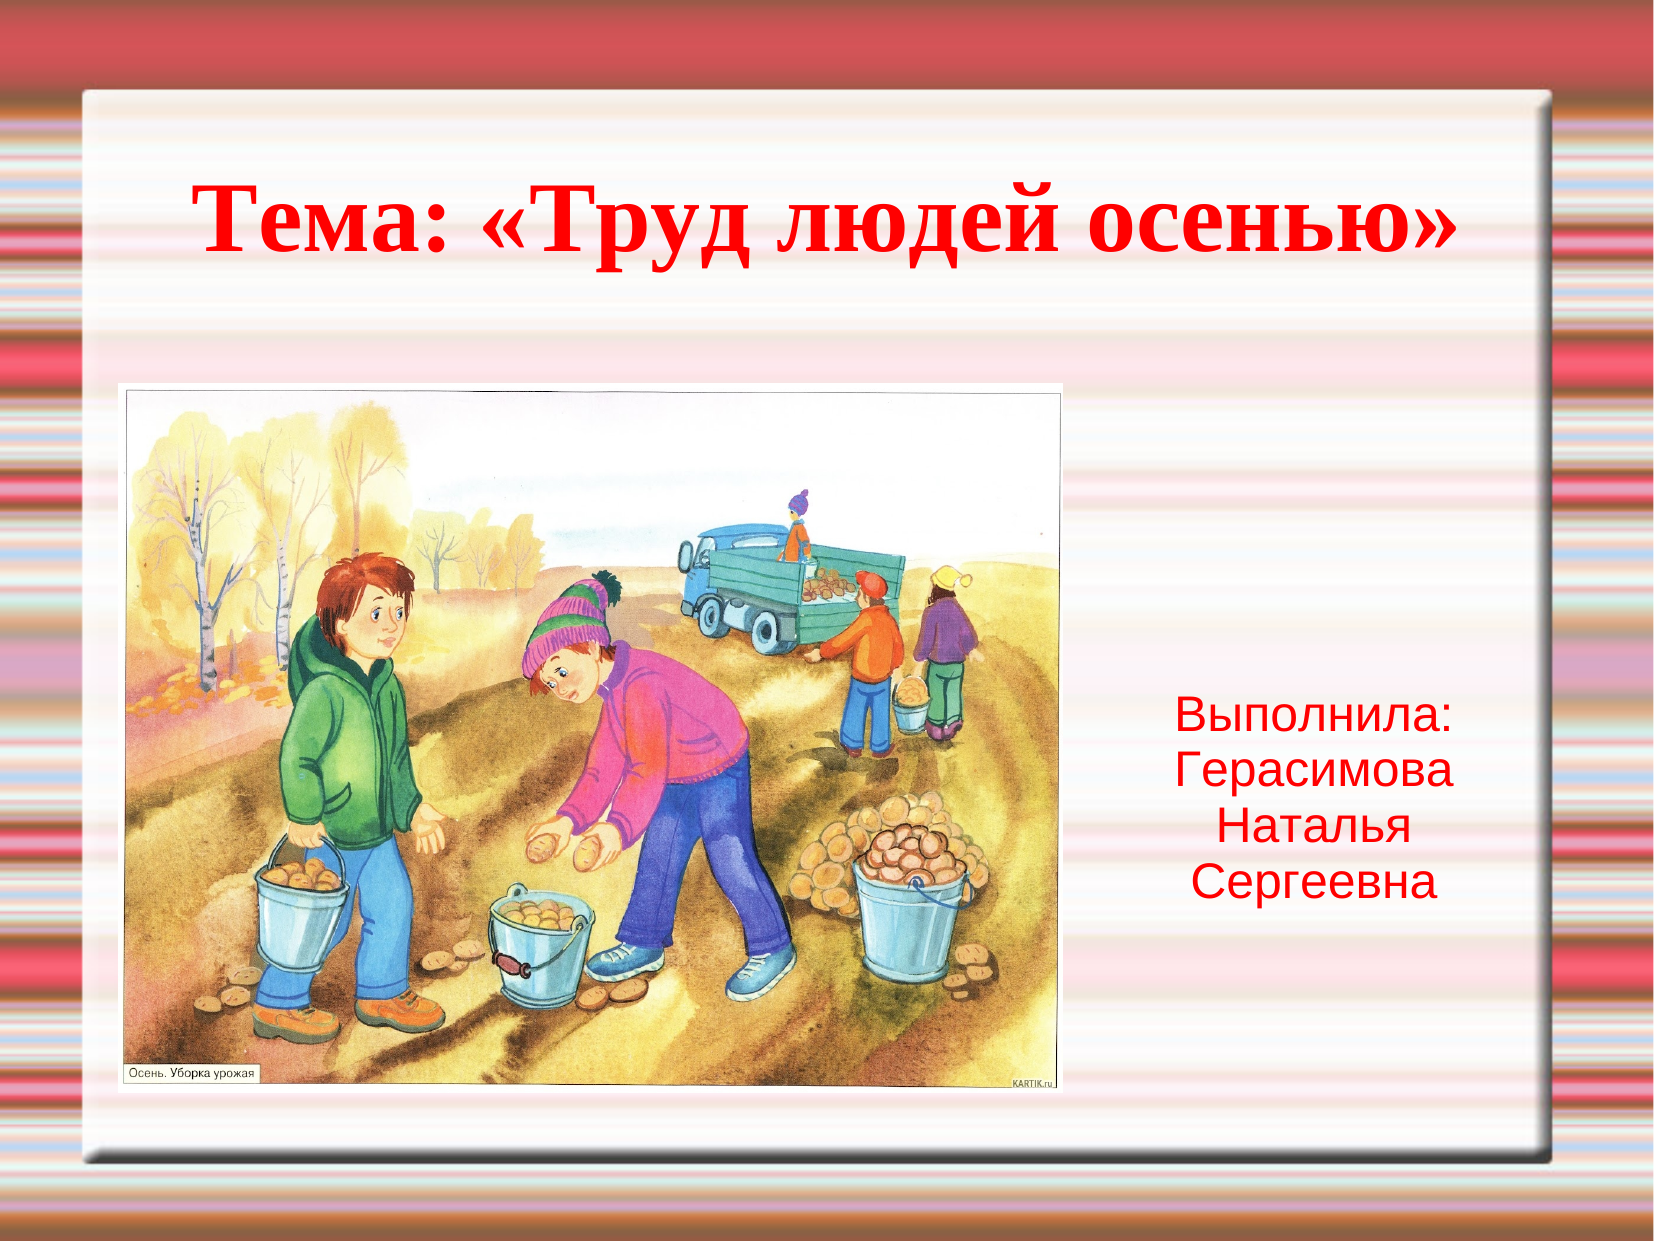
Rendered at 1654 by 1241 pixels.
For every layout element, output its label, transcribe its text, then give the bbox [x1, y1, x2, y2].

picture [0, 0, 1654, 1241]
title Тема: «Труд людей осенью» [121, 114, 1534, 322]
subtitle Выполнила: Герасимова Наталья Сергеевна [1092, 531, 1536, 1063]
